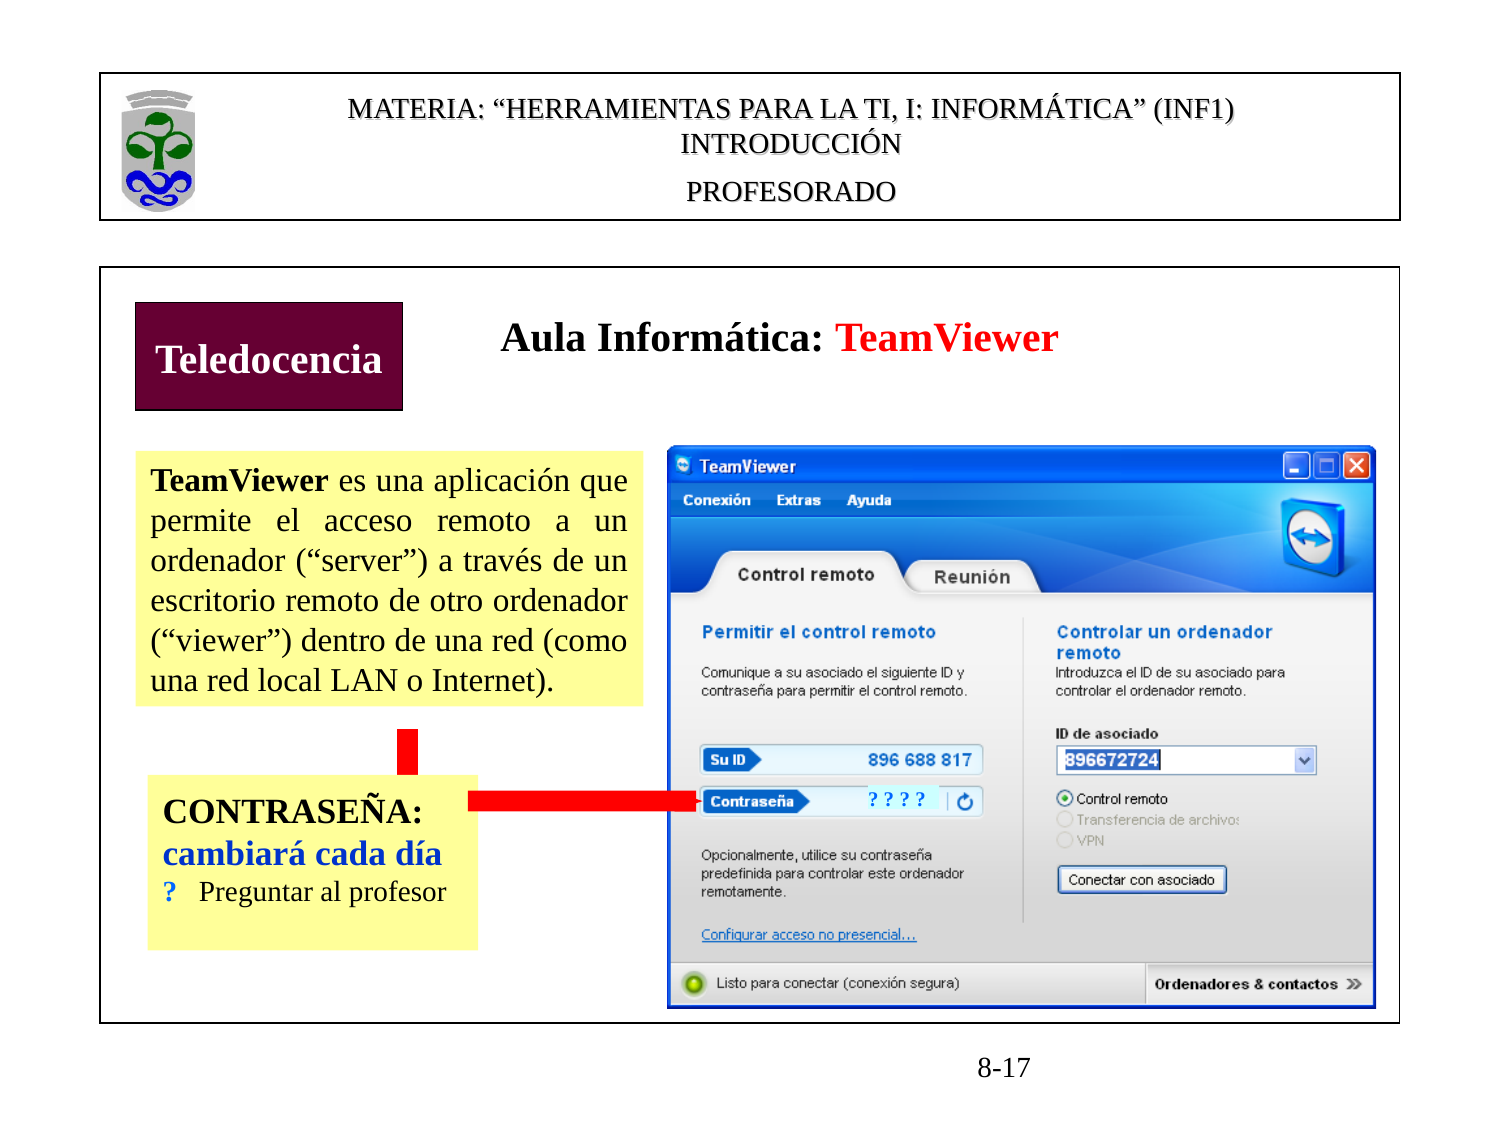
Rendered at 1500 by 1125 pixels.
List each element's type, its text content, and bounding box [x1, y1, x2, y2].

text_box ? ? ? ? [868, 785, 940, 809]
text_box 8-17 [962, 1040, 1423, 1083]
text_box MATERIA: “HERRAMIENTAS PARA LA TI, I: INFORMÁTICA” (INF1) INTRODUCCIÓN PROFESORADO [206, 81, 1377, 217]
text_box PROFESORADO [147, 172, 1341, 223]
text_box Aula Informática: TeamViewer [485, 302, 1365, 368]
text_box TeamViewer es una aplicación que permite el acceso remoto a un ordenador (“server”) a través de un escritorio remoto de otro ordenador (“viewer”) dentro de una red (como una red local LAN o Internet). [135, 450, 644, 707]
text_box Teledocencia [136, 303, 402, 410]
text_box CONTRASEÑA: cambiará cada día ? Preguntar al profesor [147, 774, 479, 950]
picture [667, 444, 1377, 1009]
